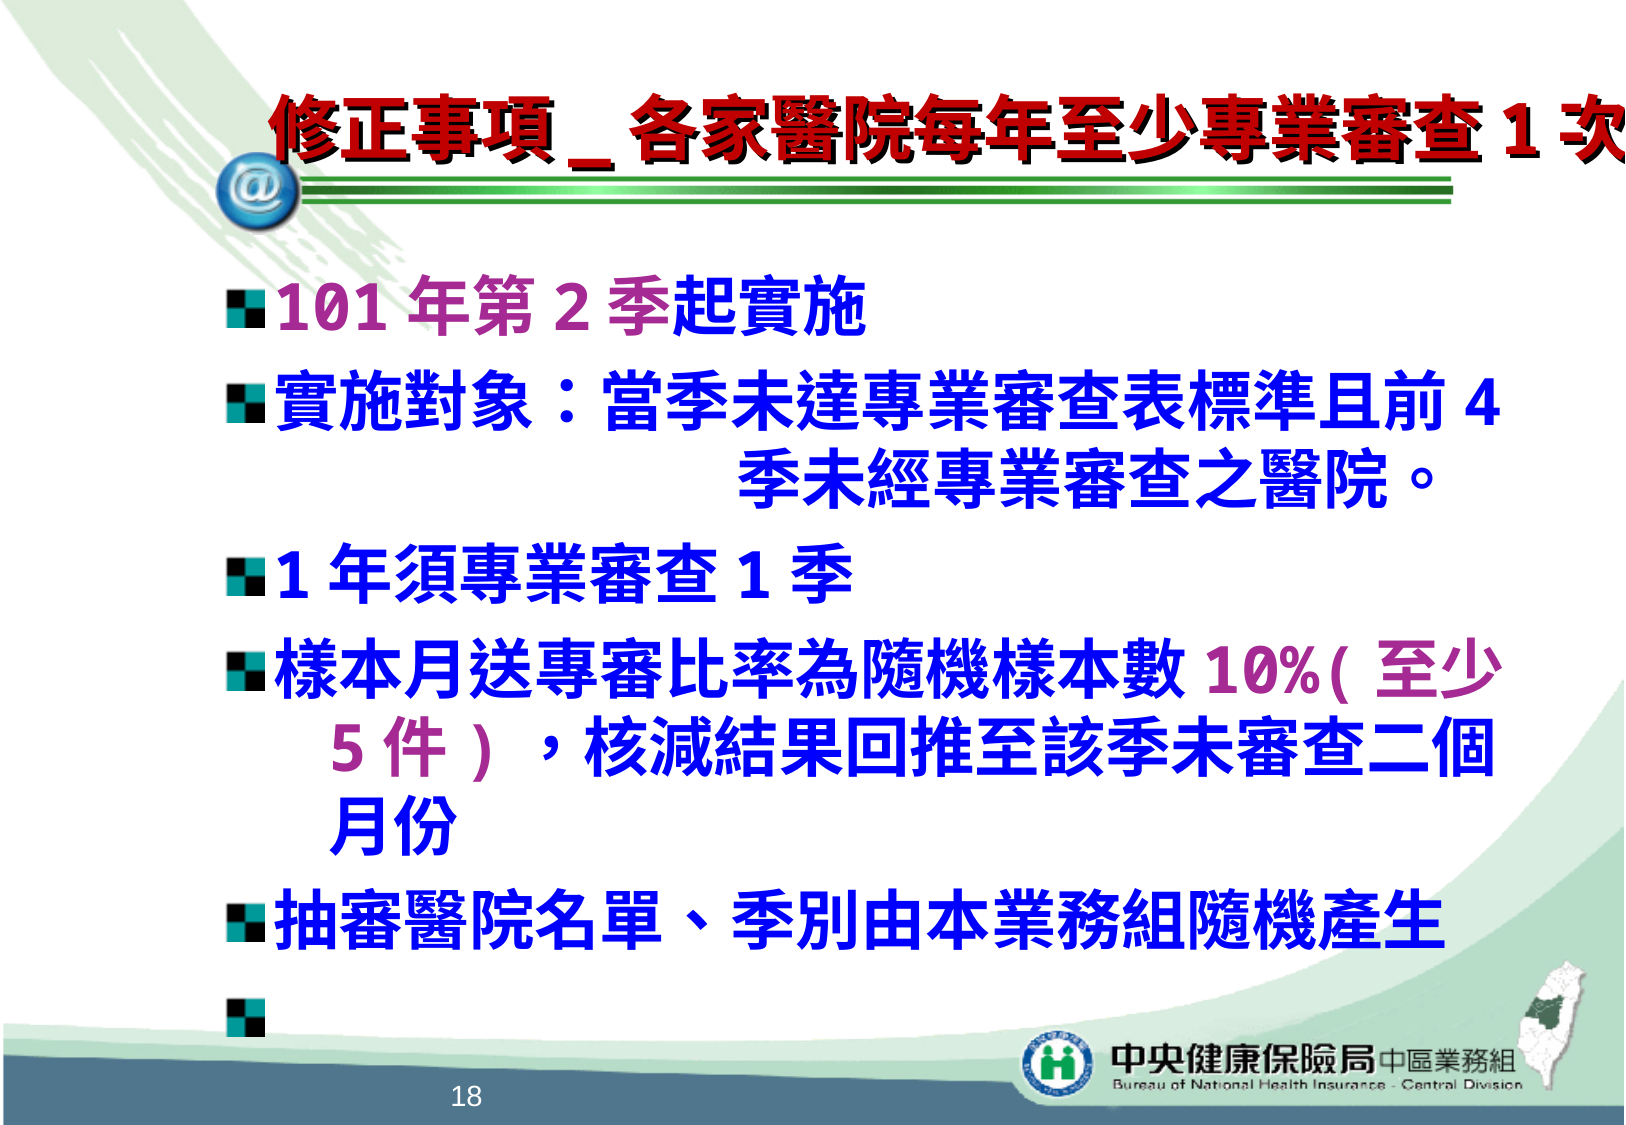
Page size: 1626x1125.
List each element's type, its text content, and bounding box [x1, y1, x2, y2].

title 修正事項_各家醫院每年至少專業審查1次 [252, 32, 1625, 221]
list 101年第2季起實施 實施對象：當季未達專業審查表標準且前4 季未經專業審查之醫院。 1年須專業審查1季 樣本月送專審比率為隨機樣本數10%(至少5件)，核減結果回推至該季未審查二個月份 抽審醫院名單、季別由本業務組隨機產生 [203, 257, 1537, 997]
text_box [435, 1065, 815, 1125]
